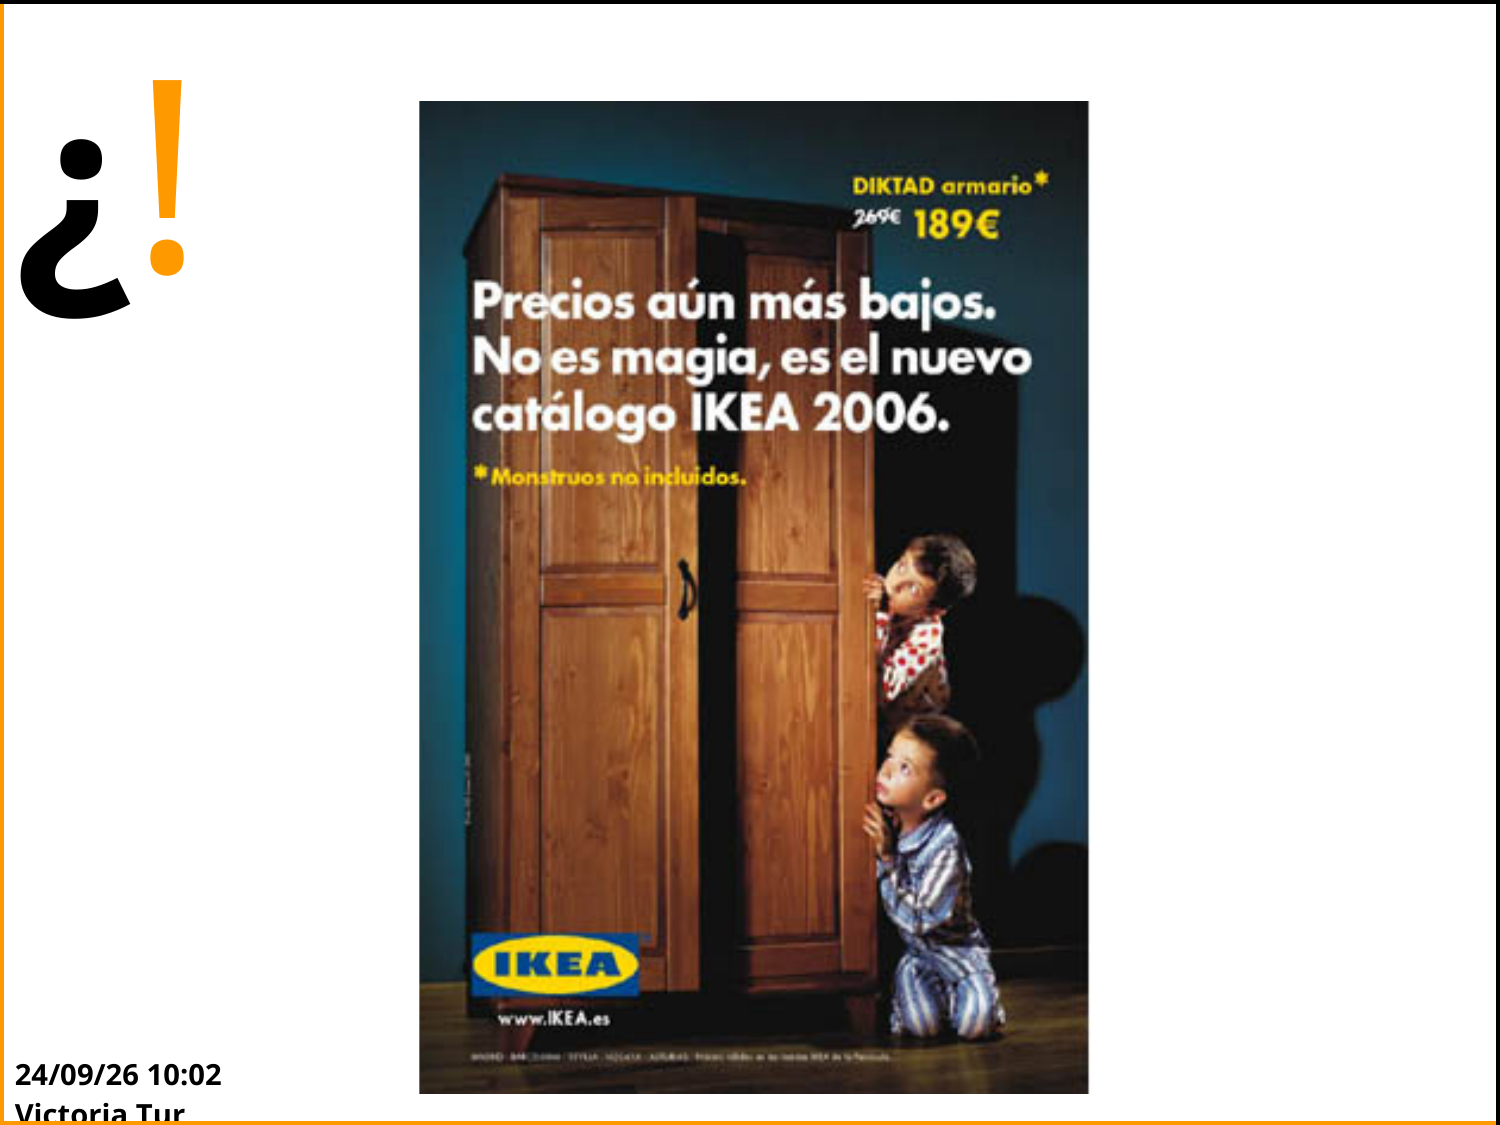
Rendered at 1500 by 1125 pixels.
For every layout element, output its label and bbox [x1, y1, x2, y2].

picture [419, 101, 1095, 1094]
